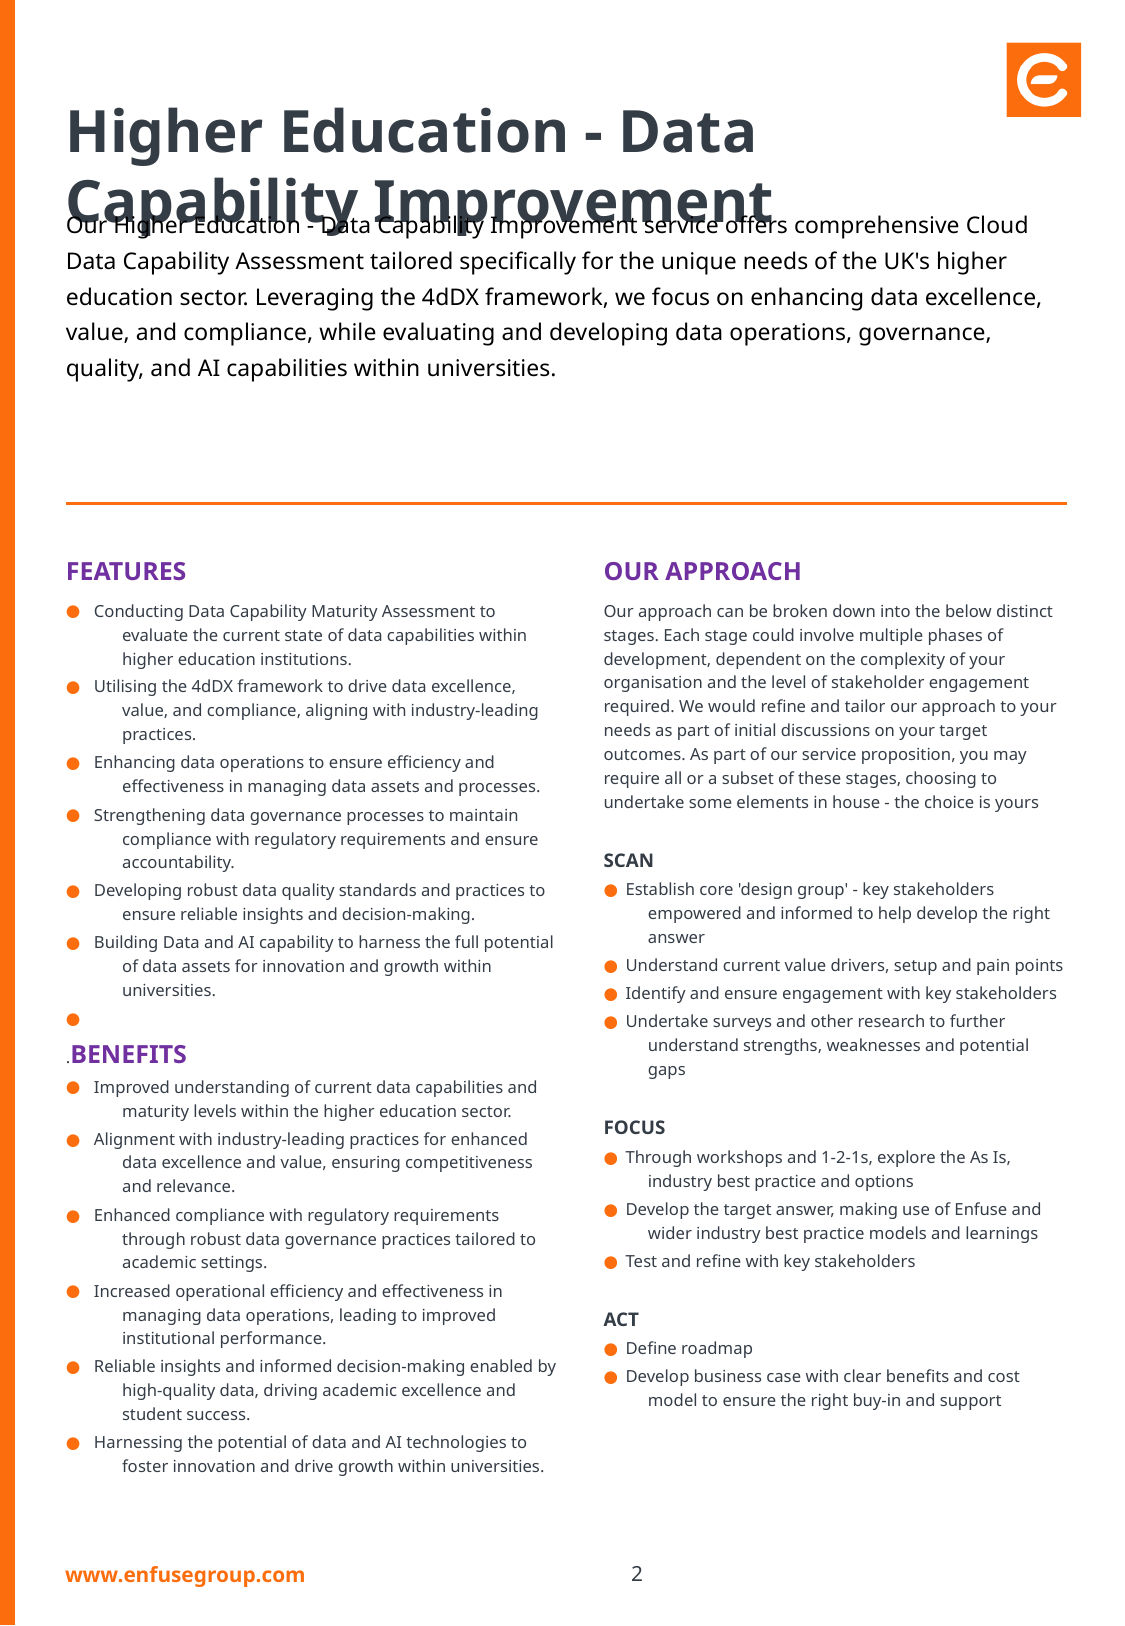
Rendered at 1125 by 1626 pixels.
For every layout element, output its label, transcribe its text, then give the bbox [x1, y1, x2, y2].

text_box FEATURES [65, 542, 530, 594]
text_box Higher Education - Data Capability Improvement [65, 86, 939, 189]
text_box Conducting Data Capability Maturity Assessment to evaluate the current state of data capabilities within higher education institutions. Utilising the 4dDX framework to drive data excellence, value, and compliance, aligning with industry-leading practices. Enhancing data operations to ensure efficiency and effectiveness in managing data assets and processes. Strengthening data governance processes to maintain compliance with regulatory requirements and ensure accountability. Developing robust data quality standards and practices to ensure reliable insights and decision-making. Building Data and AI capability to harness the full potential of data assets for innovation and growth within universities. .BENEFITS Improved understanding of current data capabilities and maturity levels within the higher education sector. Alignment with industry-leading practices for enhanced data excellence and value, ensuring competitiveness and relevance. Enhanced compliance with regulatory requirements through robust data governance practices tailored to academic settings. Increased operational efficiency and effectiveness in managing data operations, leading to improved institutional performance. Reliable insights and informed decision-making enabled by high-quality data, driving academic excellence and student success. Harnessing the potential of data and AI technologies to foster innovation and drive growth within universities. [65, 588, 563, 1485]
text_box Our Higher Education - Data Capability Improvement service offers comprehensive Cloud Data Capability Assessment tailored specifically for the unique needs of the UK's higher education sector. Leveraging the 4dDX framework, we focus on enhancing data excellence, value, and compliance, while evaluating and developing data operations, governance, quality, and AI capabilities within universities. [65, 194, 1068, 297]
text_box OUR APPROACH [603, 542, 1068, 594]
text_box Our approach can be broken down into the below distinct stages. Each stage could involve multiple phases of development, dependent on the complexity of your organisation and the level of stakeholder engagement required. We would refine and tailor our approach to your needs as part of initial discussions on your target outcomes. As part of our service proposition, you may require all or a subset of these stages, choosing to undertake some elements in house - the choice is yours SCAN Establish core 'design group' - key stakeholders empowered and informed to help develop the right answer Understand current value drivers, setup and pain points Identify and ensure engagement with key stakeholders Undertake surveys and other research to further understand strengths, weaknesses and potential gaps FOCUS Through workshops and 1-2-1s, explore the As Is, industry best practice and options Develop the target answer, making use of Enfuse and wider industry best practice models and learnings Test and refine with key stakeholders ACT Define roadmap Develop business case with clear benefits and cost model to ensure the right buy-in and support [603, 594, 1068, 1485]
